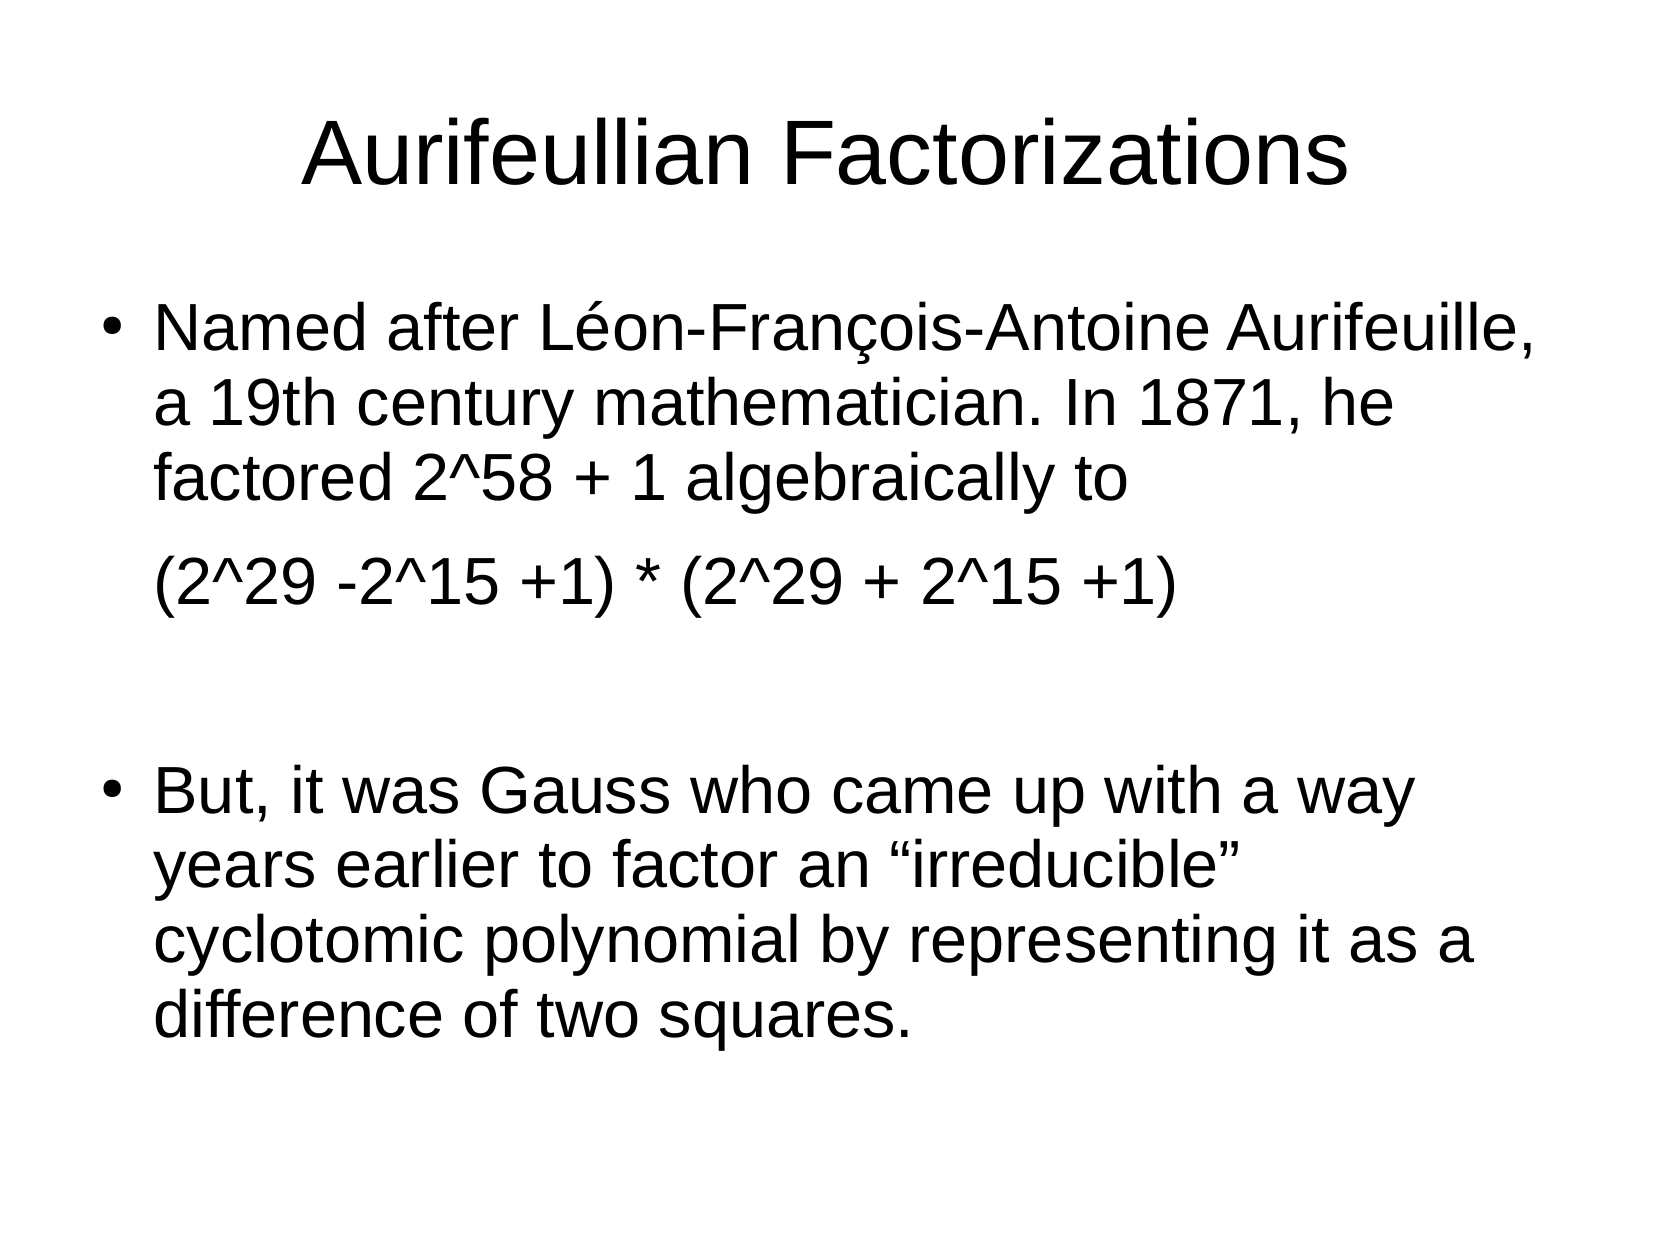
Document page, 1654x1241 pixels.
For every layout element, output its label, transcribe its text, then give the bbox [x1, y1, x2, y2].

title Aurifeullian Factorizations [82, 49, 1571, 257]
list Named after Léon-François-Antoine Aurifeuille, a 19th century mathematician. In 1871, he factored 2^58 + 1 algebraically to (2^29 -2^15 +1) * (2^29 + 2^15 +1) But, it was Gauss who came up with a way years earlier to factor an “irreducible” cyclotomic polynomial by representing it as a difference of two squares. [82, 290, 1571, 1010]
